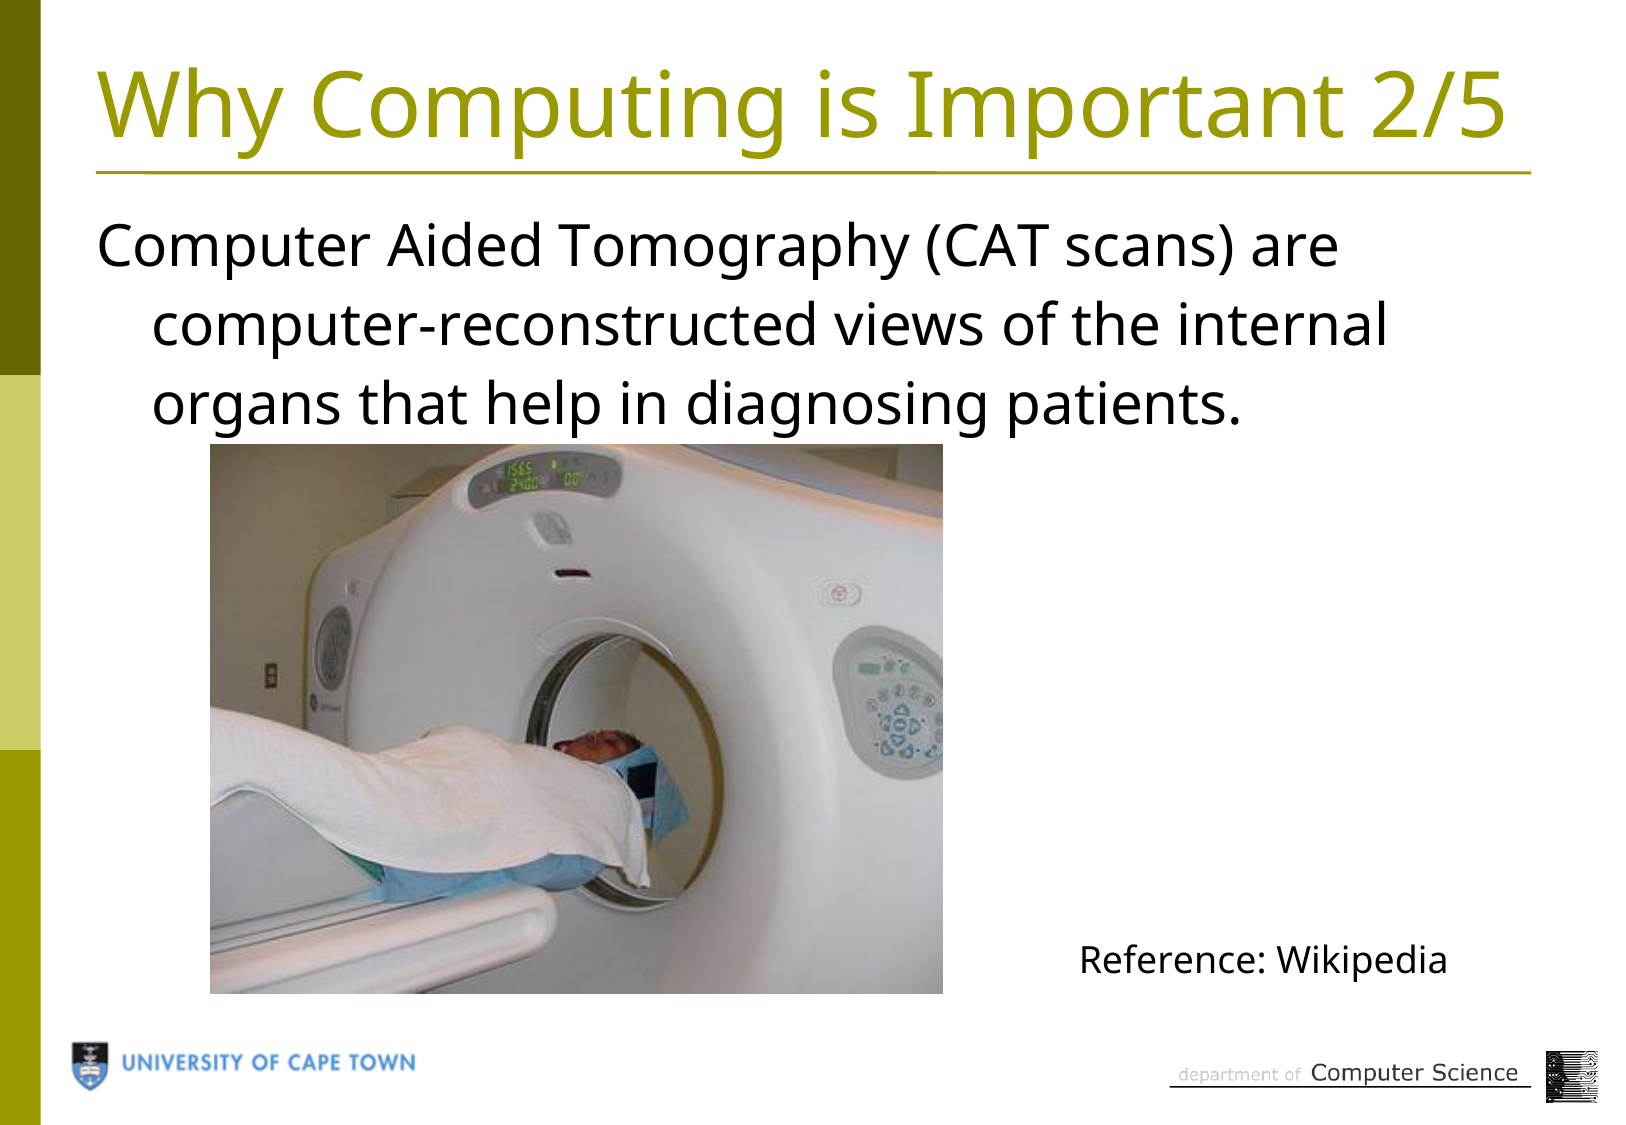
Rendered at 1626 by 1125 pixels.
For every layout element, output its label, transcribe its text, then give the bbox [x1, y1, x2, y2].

title Why Computing is Important 2/5 [81, 45, 1544, 173]
list Computer Aided Tomography (CAT scans) are computer-reconstructed views of the internal organs that help in diagnosing patients. [81, 196, 1544, 1006]
picture [1546, 1051, 1598, 1103]
picture [61, 1024, 415, 1103]
picture [210, 444, 943, 994]
text_box Reference: Wikipedia [1063, 928, 1464, 990]
picture [1169, 1043, 1532, 1091]
